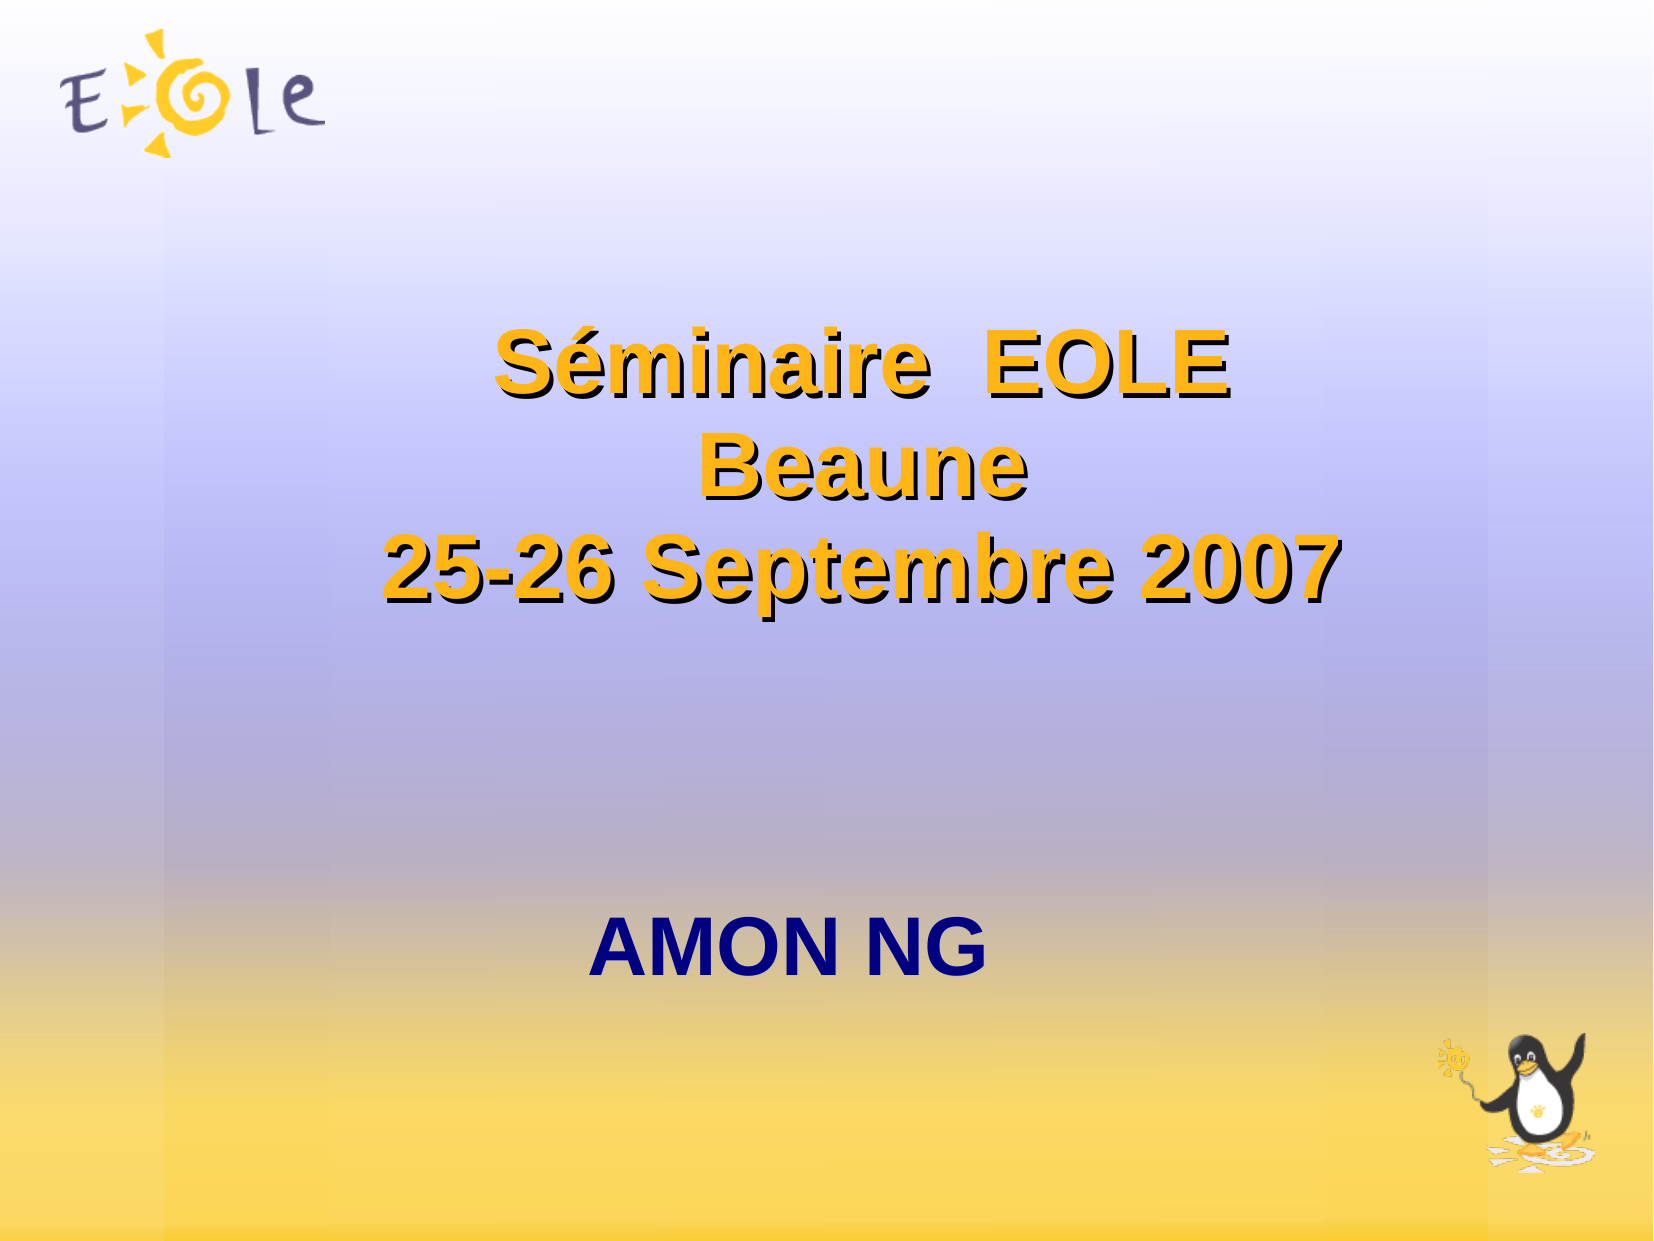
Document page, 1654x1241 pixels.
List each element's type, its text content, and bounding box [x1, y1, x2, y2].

picture [0, 0, 1654, 1241]
title Séminaire EOLE Beaune 25-26 Septembre 2007 [118, 191, 1607, 739]
text_box AMON NG [572, 892, 1005, 1015]
